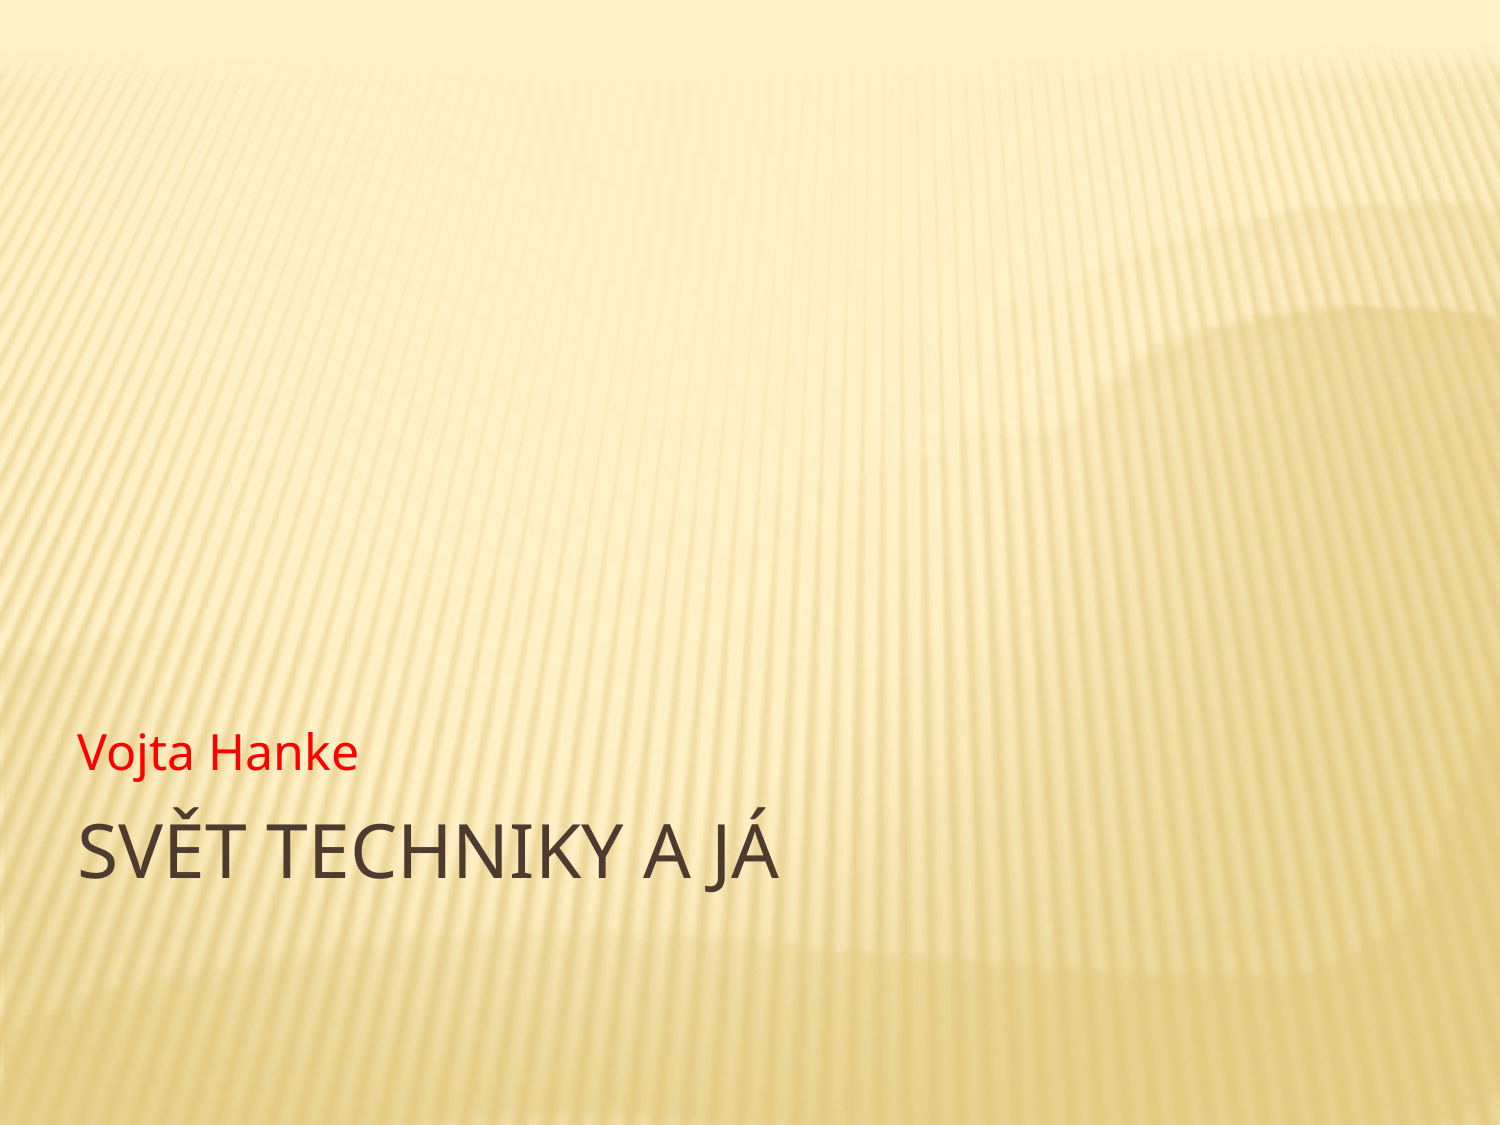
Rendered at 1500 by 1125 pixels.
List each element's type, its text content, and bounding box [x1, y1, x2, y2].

title Svět techniky a já [62, 796, 1450, 997]
subtitle Vojta Hanke [62, 637, 1450, 788]
